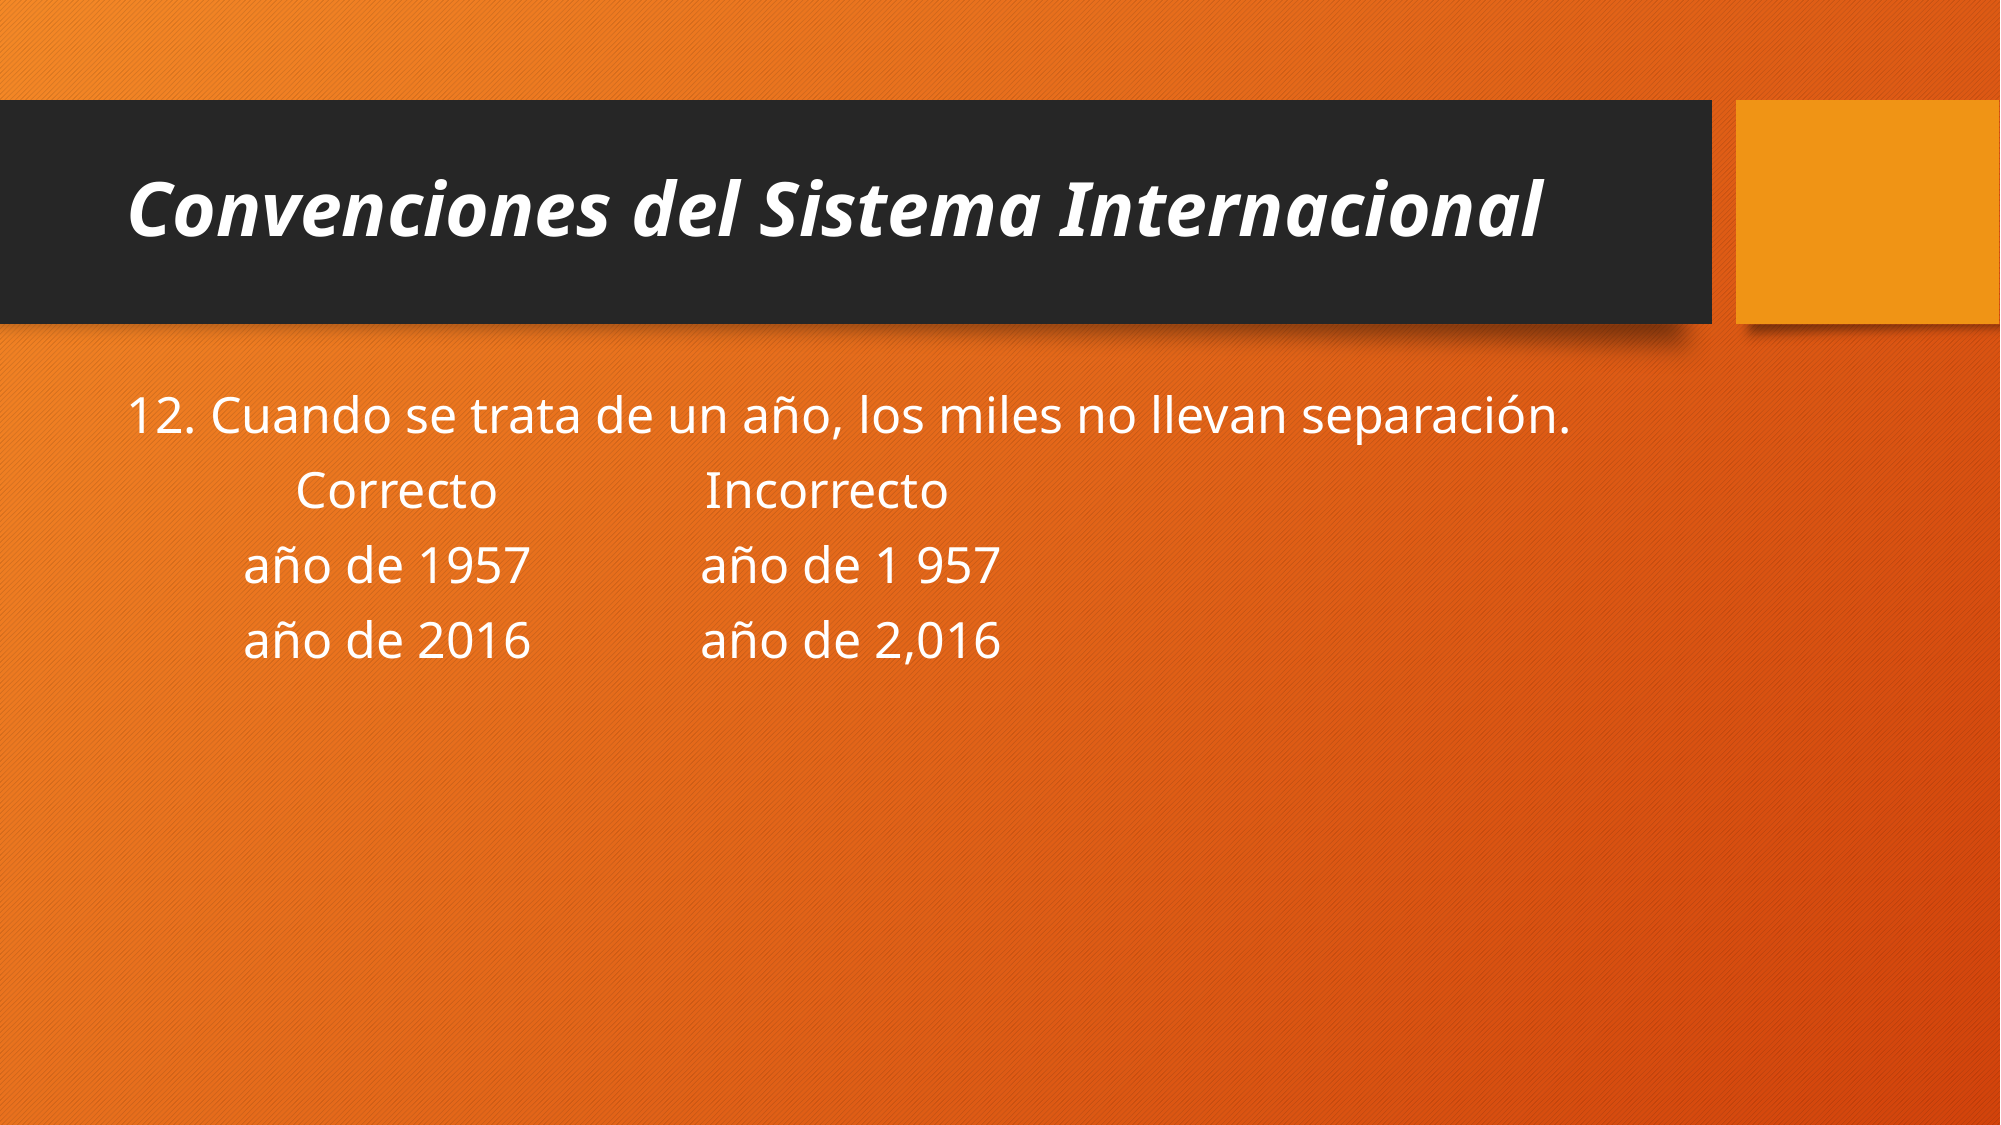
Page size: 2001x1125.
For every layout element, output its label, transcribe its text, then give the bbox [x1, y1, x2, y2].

title Convenciones del Sistema Internacional [111, 123, 1689, 301]
list 12. Cuando se trata de un año, los miles no llevan separación. Correcto Incorrecto año de 1957 año de 1 957 año de 2016 año de 2,016 [111, 383, 1689, 974]
